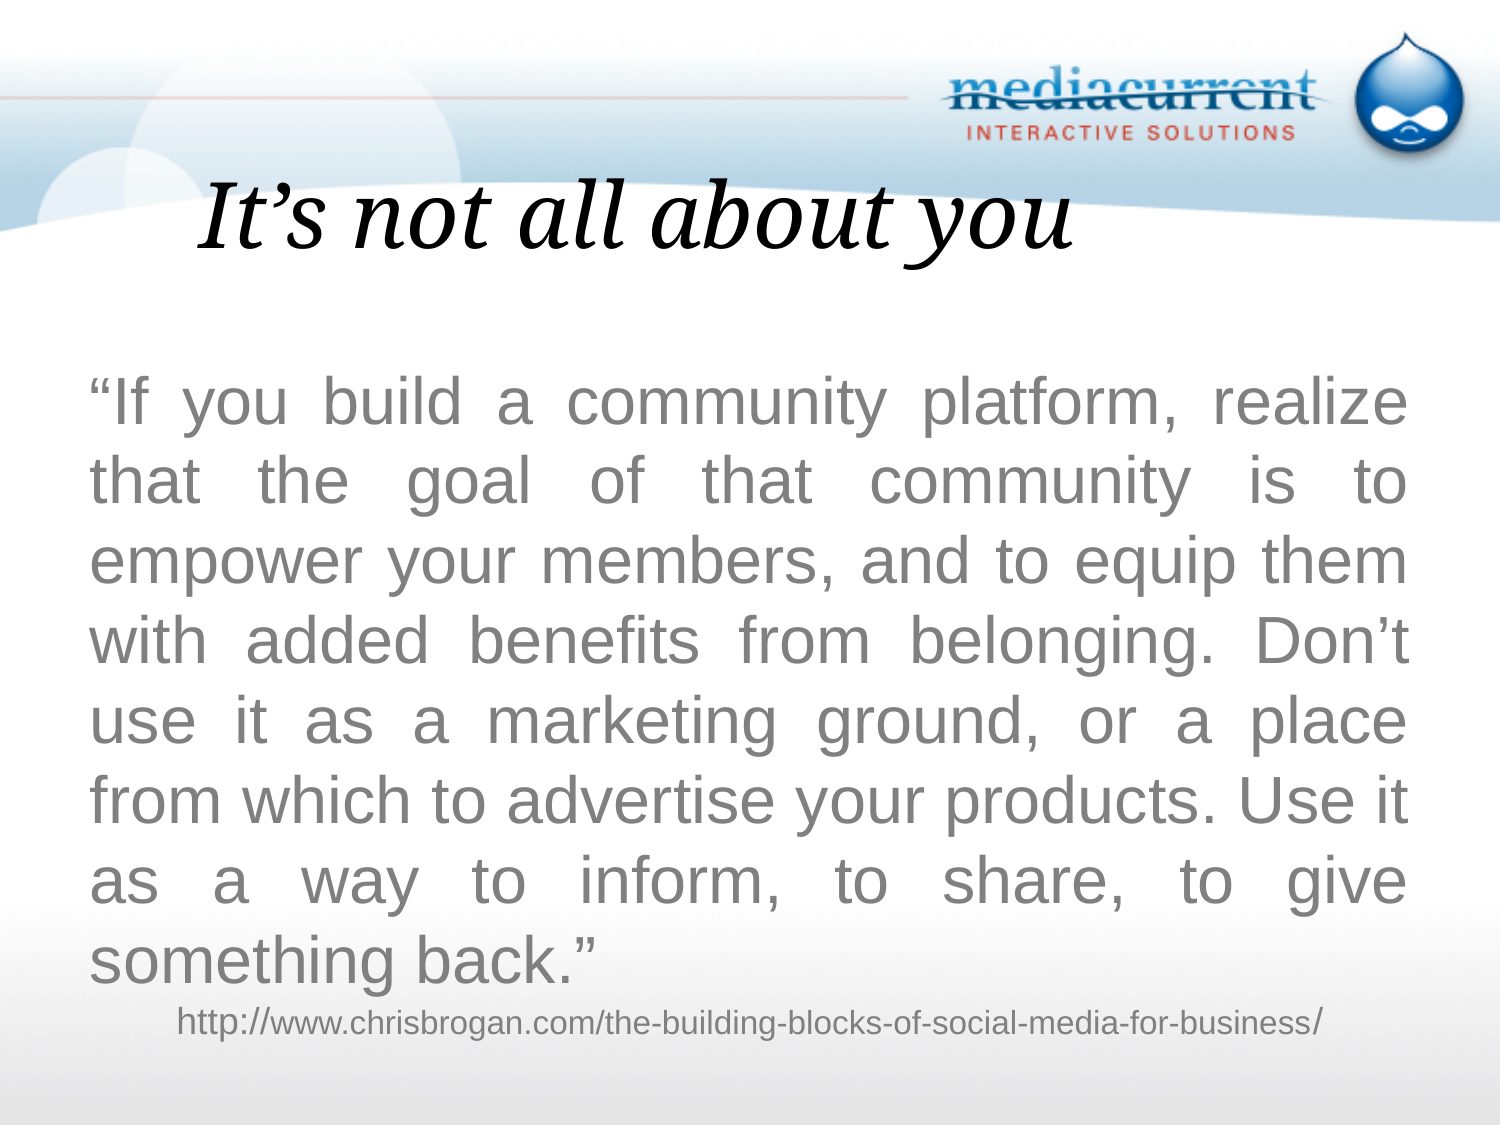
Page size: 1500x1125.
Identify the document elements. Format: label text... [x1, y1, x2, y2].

text_box It’s not all about you [87, 149, 1188, 338]
text_box “If you build a community platform, realize that the goal of that community is to empower your members, and to equip them with added benefits from belonging. Don’t use it as a marketing ground, or a place from which to advertise your products. Use it as a way to inform, to share, to give something back.” http://www.chrisbrogan.com/the-building-blocks-of-social-media-for-business/ [75, 350, 1425, 1108]
